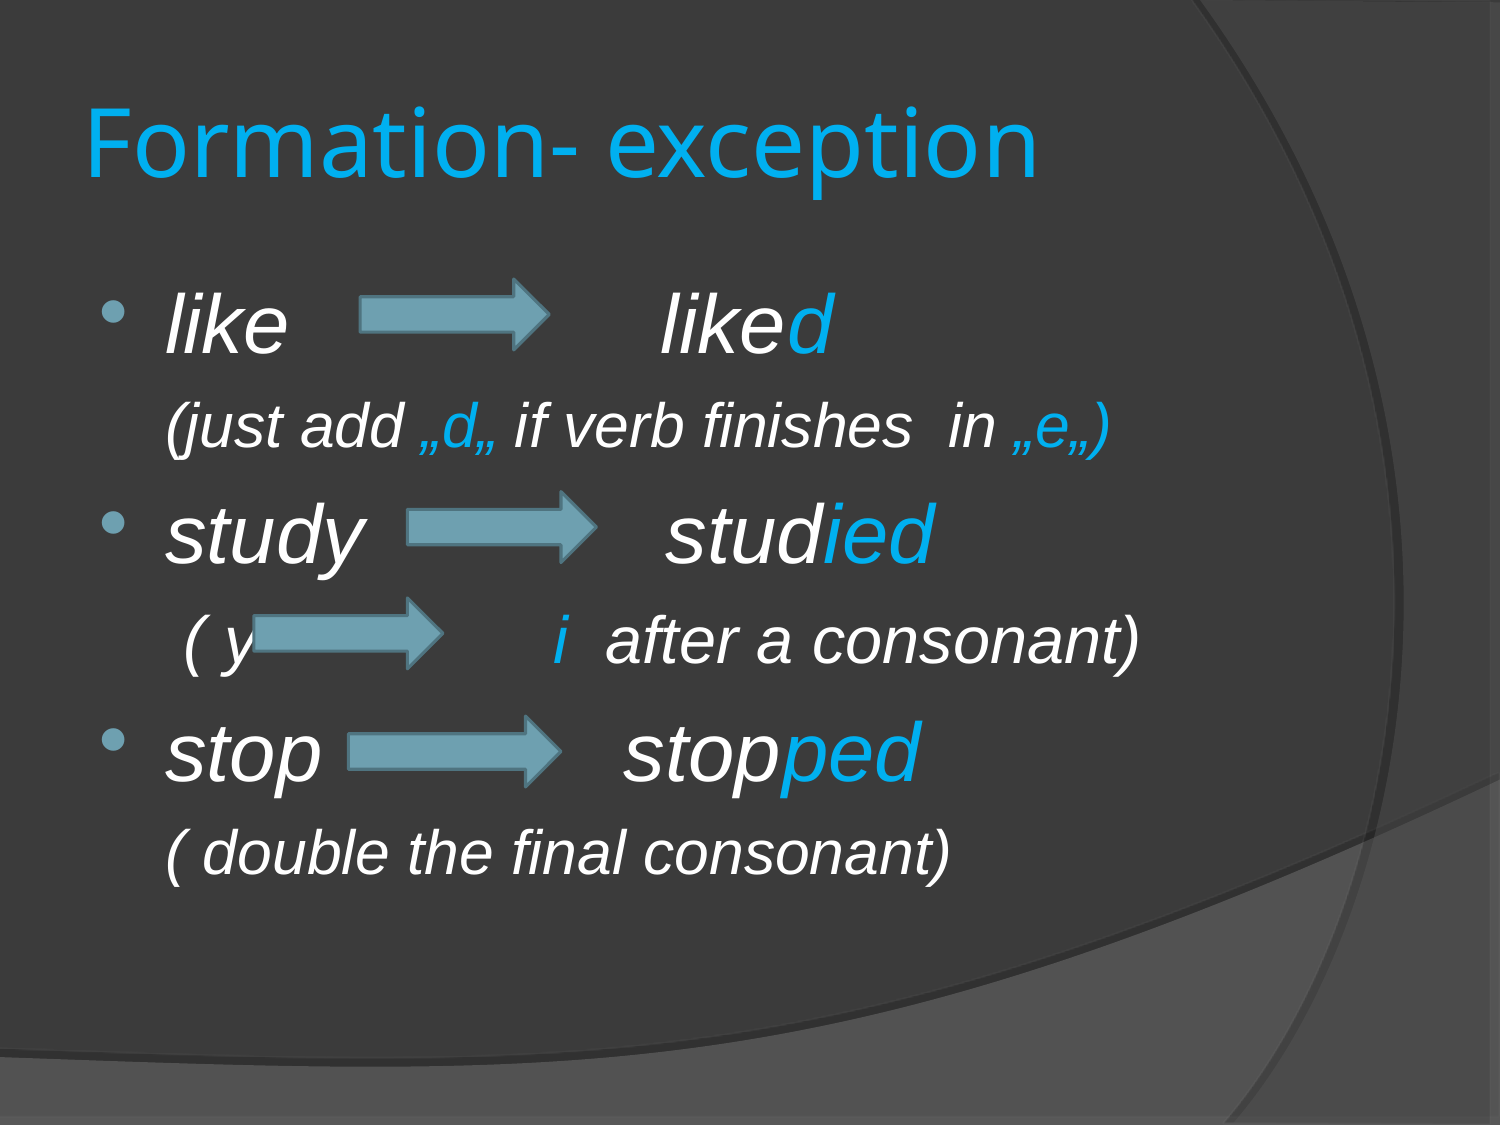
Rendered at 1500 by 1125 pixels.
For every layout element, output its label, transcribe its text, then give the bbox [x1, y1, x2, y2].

title Formation- exception [75, 45, 1300, 233]
text_box [253, 597, 443, 669]
list like liked (just add „d„ if verb finishes in „e„) study studied ( y i after a consonant) stop stopped ( double the final consonant) [75, 262, 1300, 1005]
text_box [407, 491, 597, 563]
text_box [348, 716, 561, 787]
text_box [360, 278, 550, 350]
